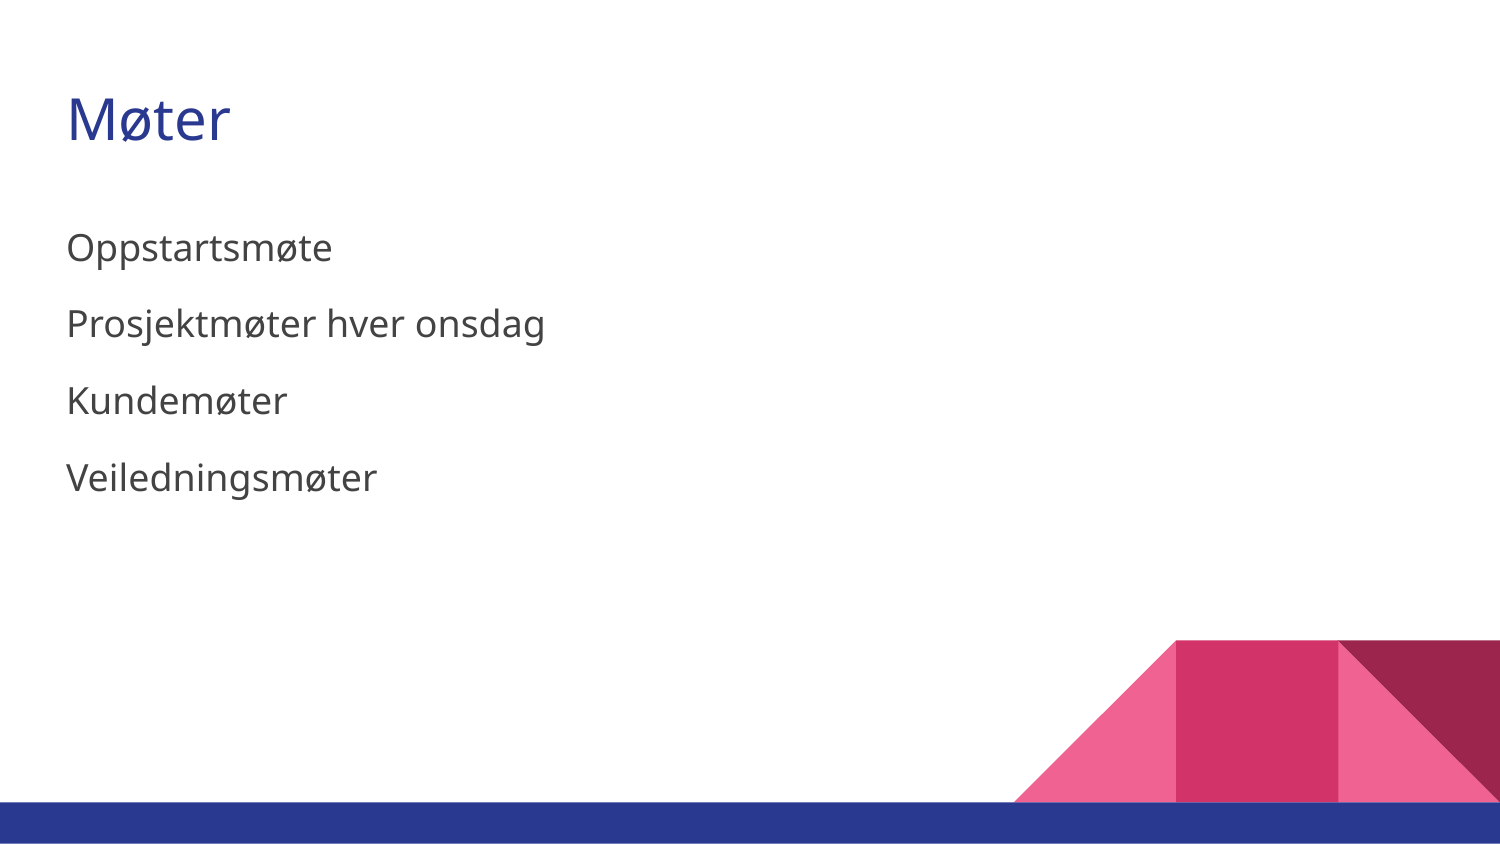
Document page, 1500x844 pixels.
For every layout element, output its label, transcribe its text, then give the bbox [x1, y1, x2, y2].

title Møter [51, 67, 1449, 167]
list Oppstartsmøte Prosjektmøter hver onsdag Kundemøter Veiledningsmøter [51, 201, 1449, 750]
